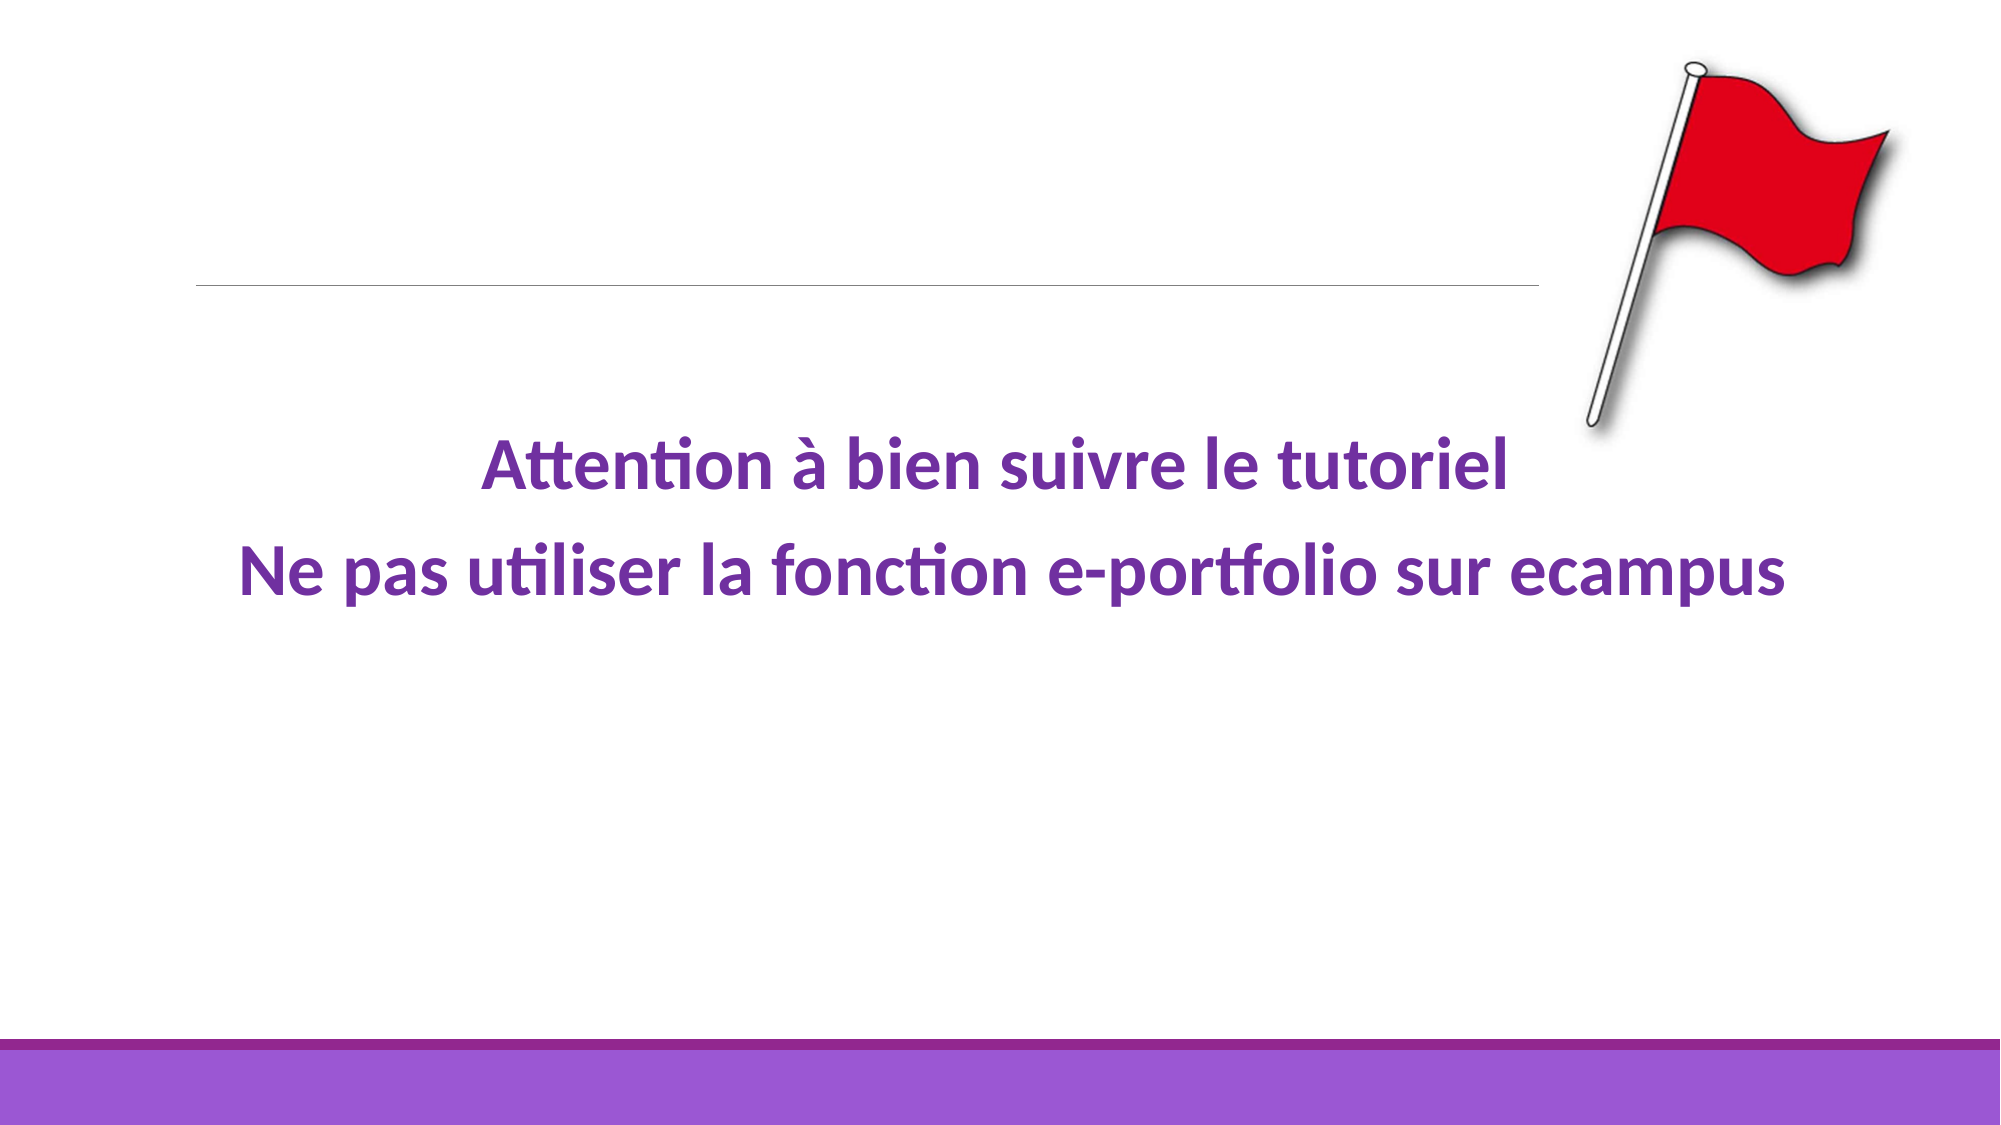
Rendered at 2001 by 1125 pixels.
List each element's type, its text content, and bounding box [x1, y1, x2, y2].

picture [1539, 47, 1954, 461]
list Attention à bien suivre le tutoriel Ne pas utiliser la fonction e-portfolio sur ecampus [180, 302, 1831, 963]
